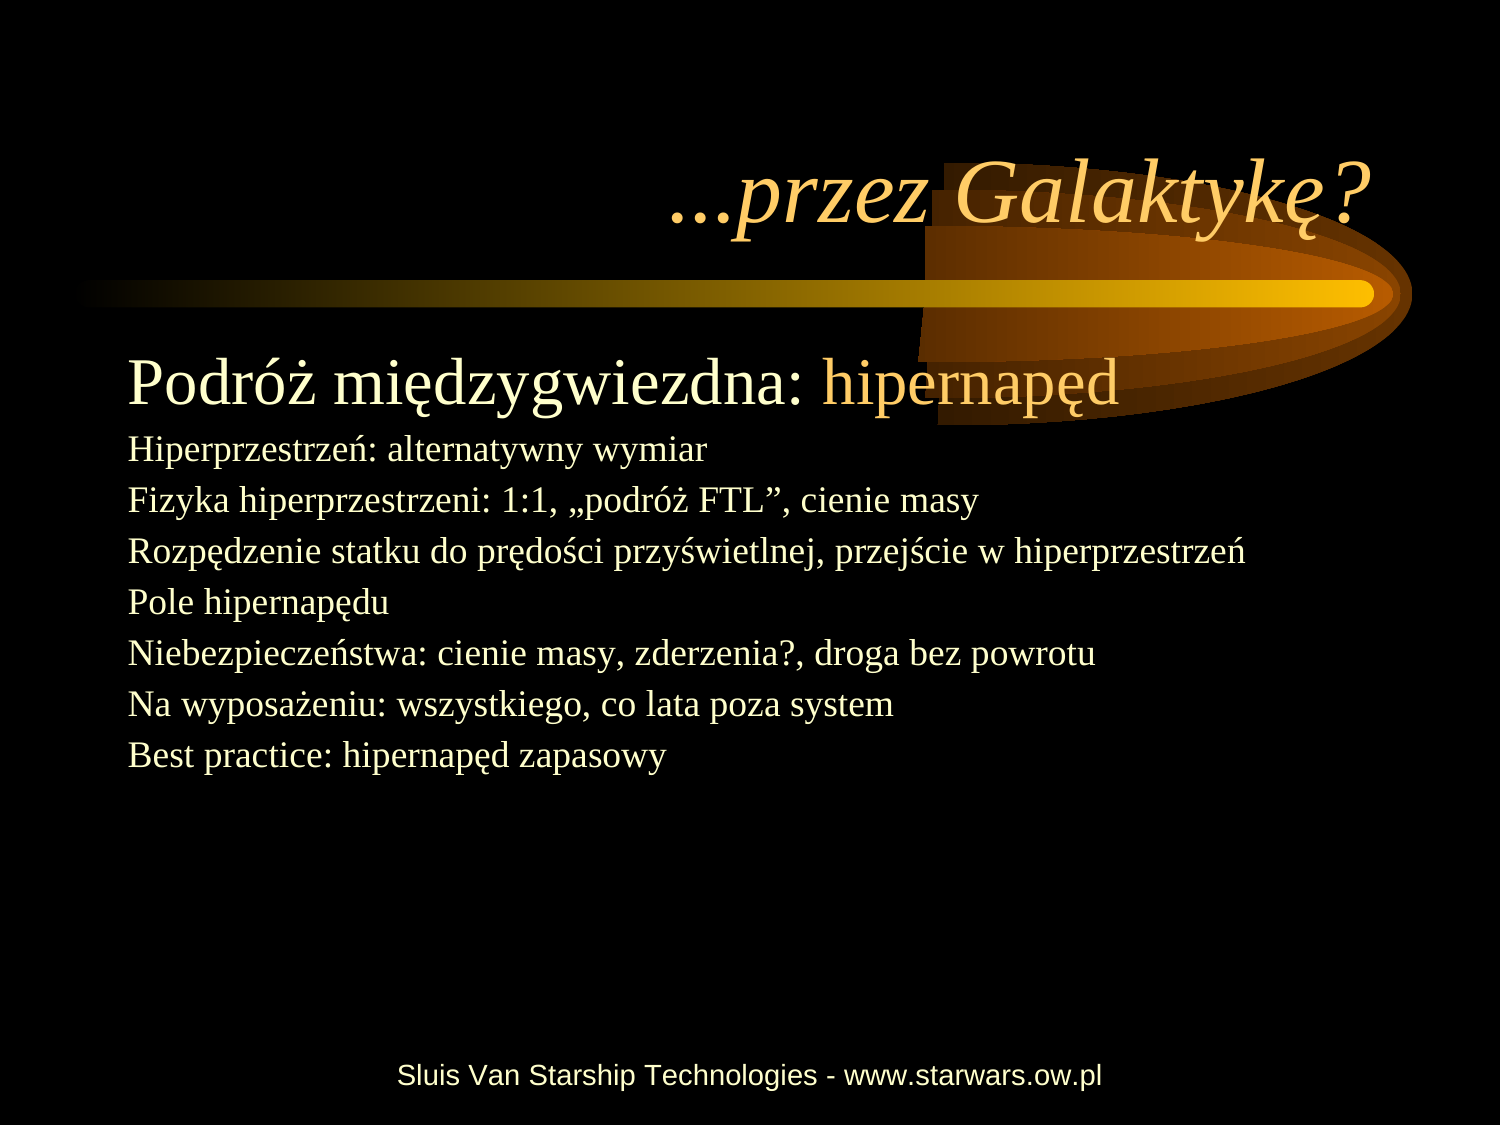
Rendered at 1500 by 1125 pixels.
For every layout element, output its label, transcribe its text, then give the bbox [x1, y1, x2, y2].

title ...przez Galaktykę? [112, 62, 1388, 250]
list Podróż międzygwiezdna: hipernapęd Hiperprzestrzeń: alternatywny wymiar Fizyka hiperprzestrzeni: 1:1, „podróż FTL”, cienie masy Rozpędzenie statku do prędości przyświetlnej, przejście w hiperprzestrzeń Pole hipernapędu Niebezpieczeństwa: cienie masy, zderzenia?, droga bez powrotu Na wyposażeniu: wszystkiego, co lata poza system Best practice: hipernapęd zapasowy [112, 337, 1388, 1013]
